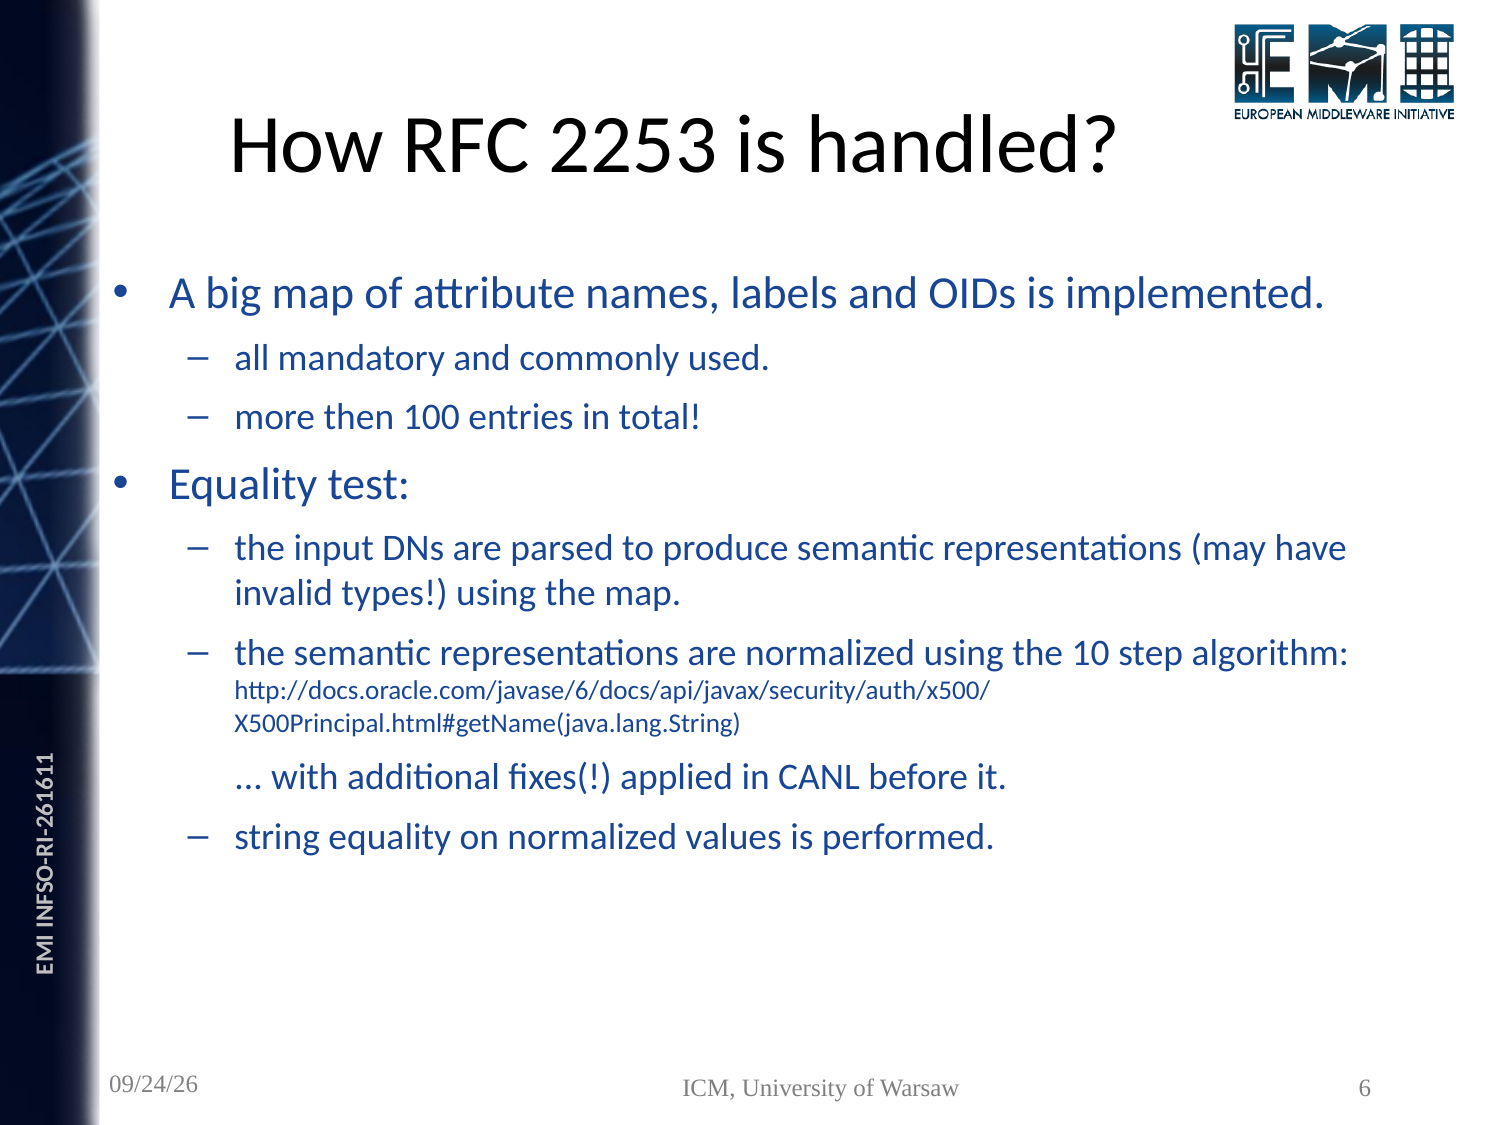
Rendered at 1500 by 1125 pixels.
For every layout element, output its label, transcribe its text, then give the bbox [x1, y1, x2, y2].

picture [1185, 8, 1500, 140]
picture [0, 0, 111, 1125]
list A big map of attribute names, labels and OIDs is implemented. all mandatory and commonly used. more then 100 entries in total! Equality test: the input DNs are parsed to produce semantic representations (may have invalid types!) using the map. the semantic representations are normalized using the 10 step algorithm: http://docs.oracle.com/javase/6/docs/api/javax/security/auth/x500/X500Principal.html#getName(java.lang.String) ... with additional fixes(!) applied in CANL before it. string equality on normalized values is performed. [112, 263, 1425, 1006]
title How RFC 2253 is handled? [112, 44, 1238, 233]
